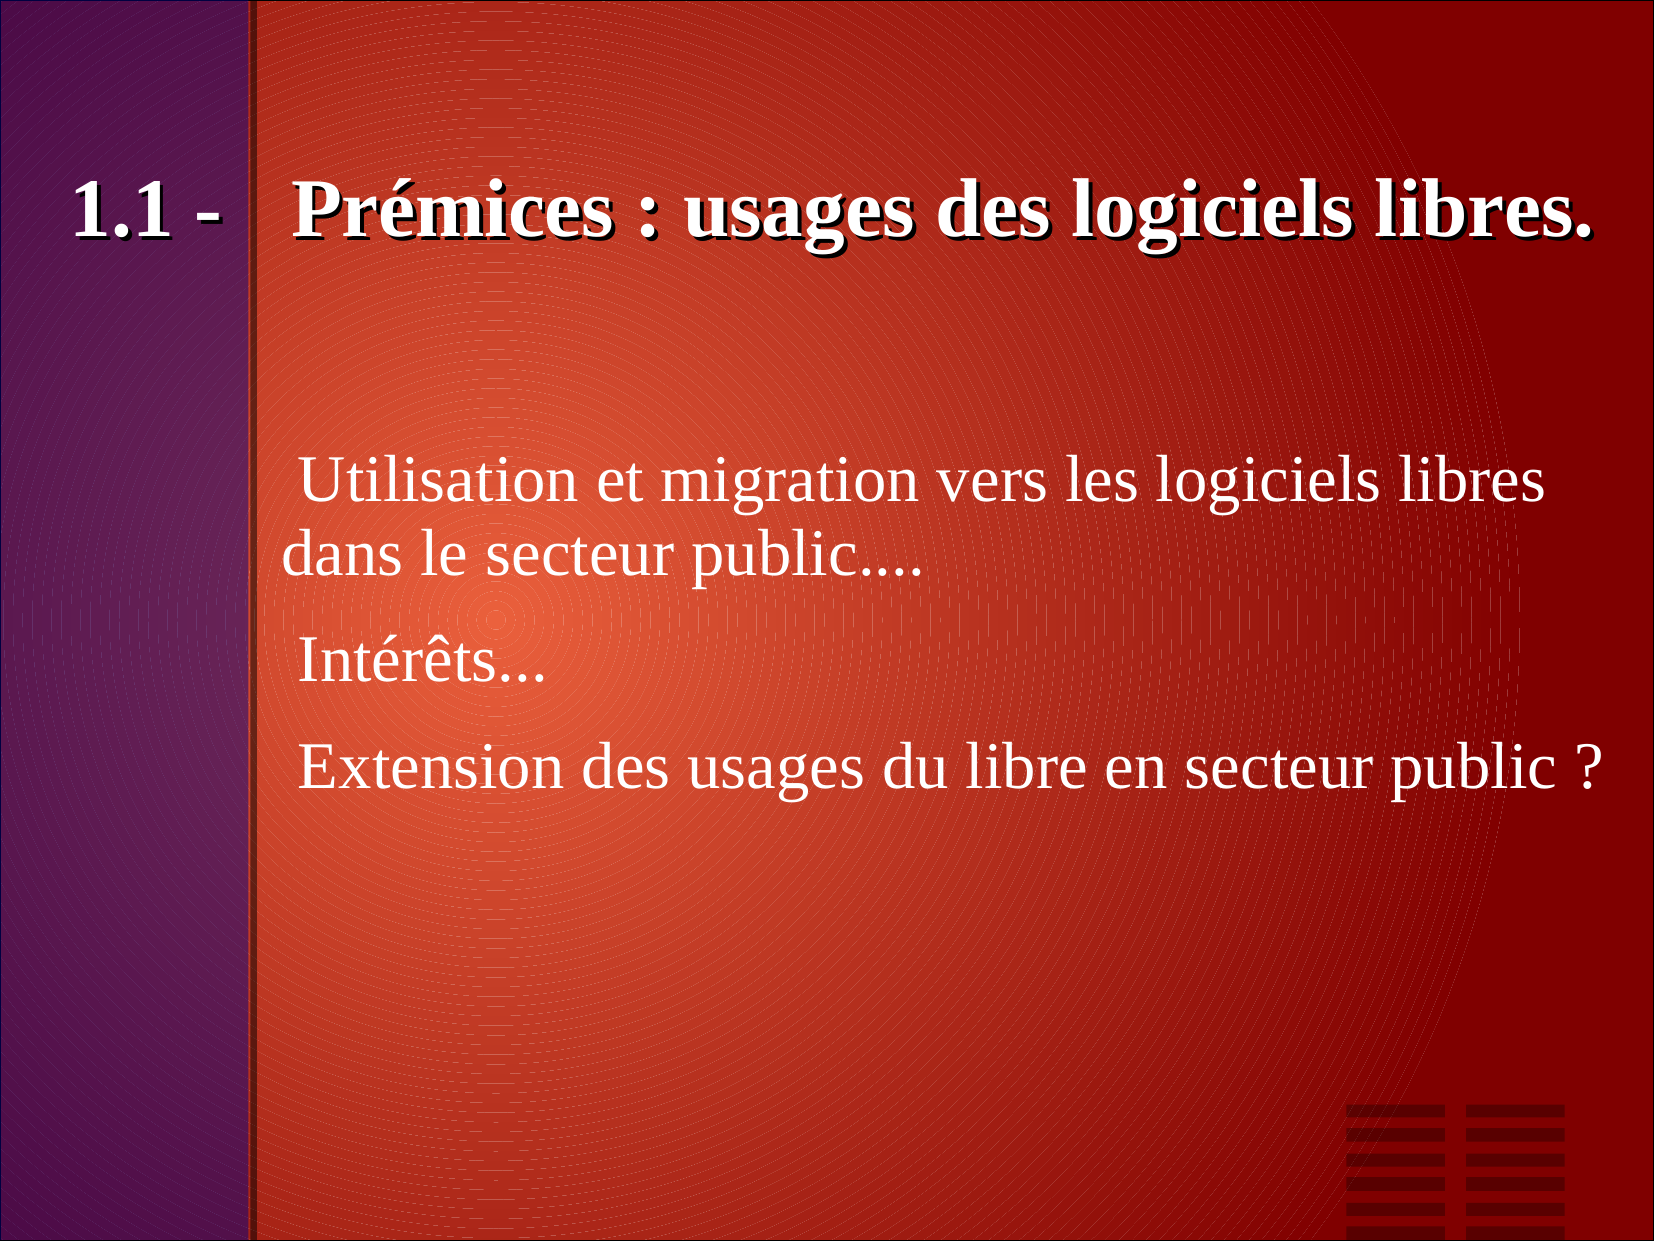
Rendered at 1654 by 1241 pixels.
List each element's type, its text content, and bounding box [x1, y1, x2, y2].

title 1.1 - Prémices : usages des logiciels libres. [69, 104, 1604, 313]
text_box Utilisation et migration vers les logiciels libres dans le secteur public.... Intérêts... Extension des usages du libre en secteur public ? [281, 442, 1624, 1241]
